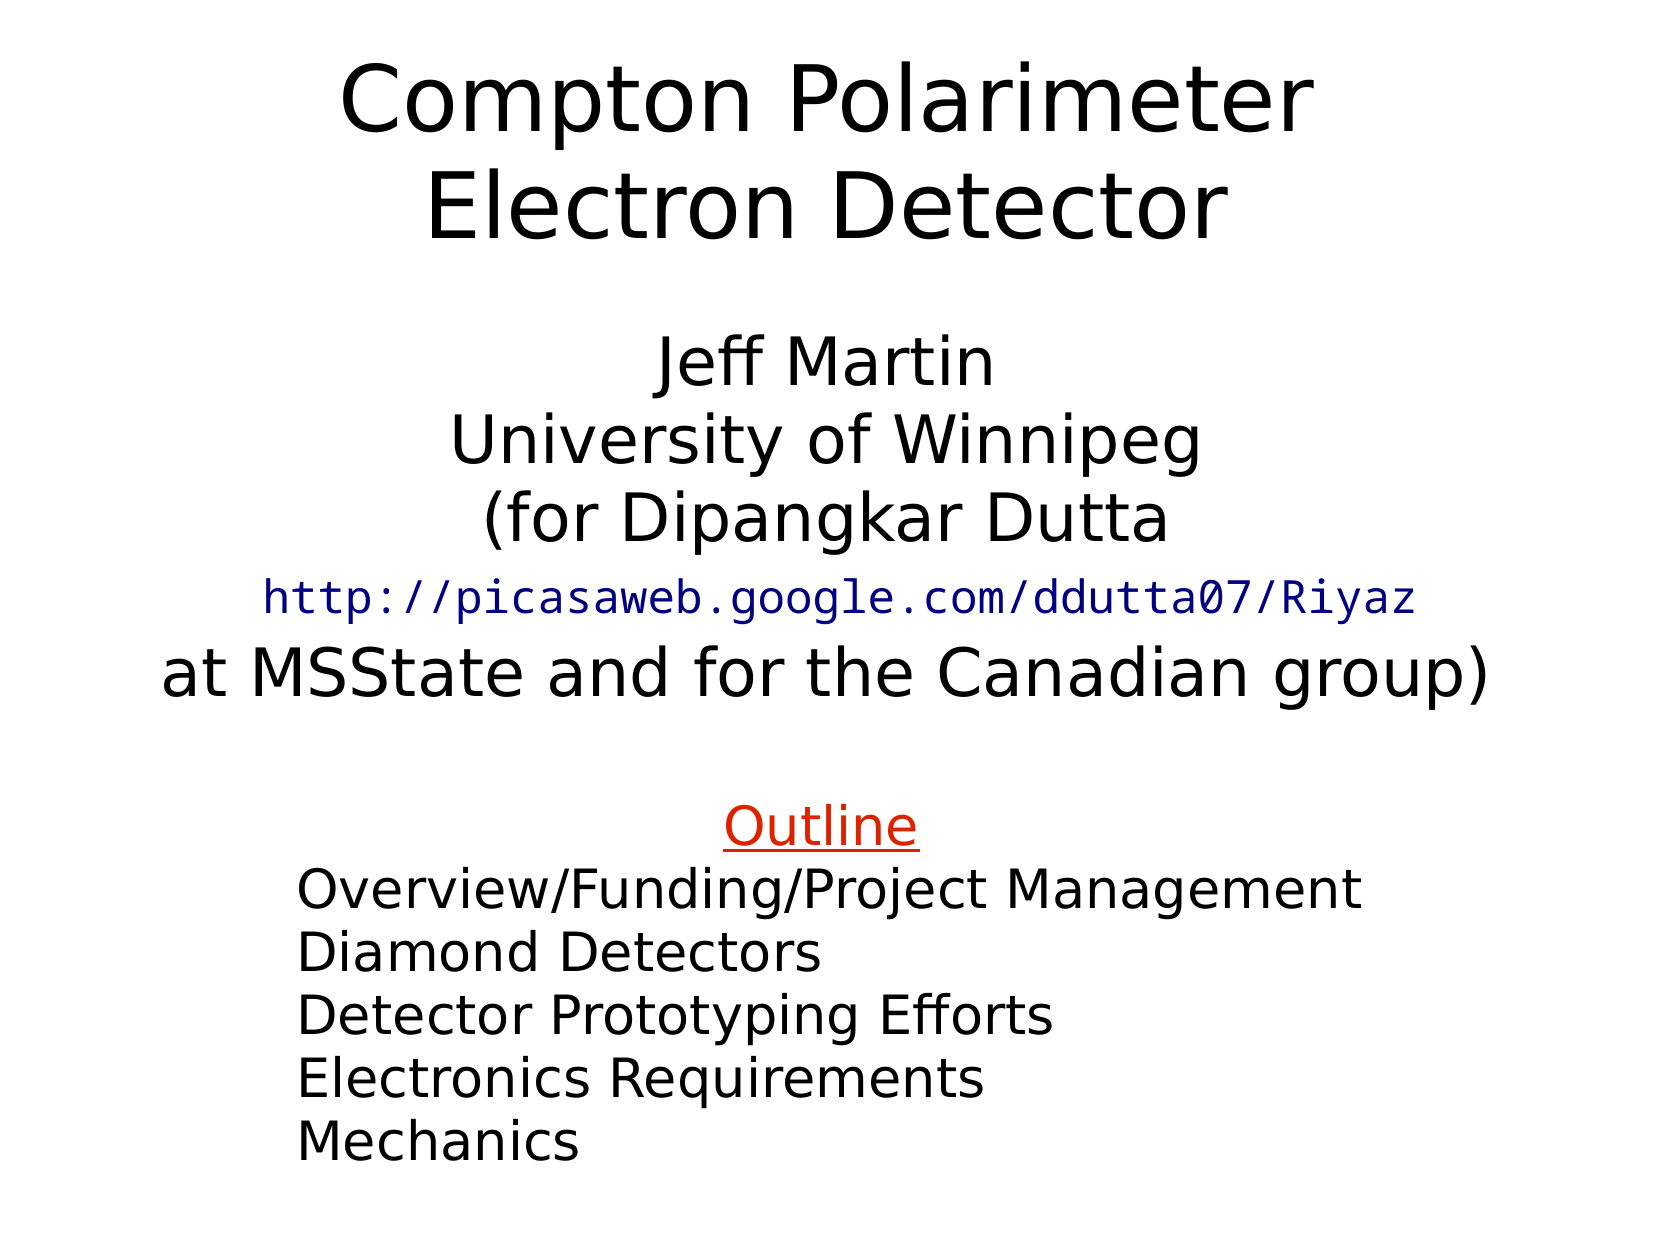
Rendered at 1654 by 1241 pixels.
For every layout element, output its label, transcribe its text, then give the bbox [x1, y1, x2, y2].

text_box http://picasaweb.google.com/ddutta07/Riyaz [248, 557, 1489, 650]
title Compton Polarimeter Electron Detector [82, 45, 1571, 261]
subtitle Jeff Martin University of Winnipeg (for Dipangkar Dutta at MSState and for the Canadian group) [82, 297, 1571, 739]
text_box Outline Overview/Funding/Project Management Diamond Detectors Detector Prototyping Efforts Electronics Requirements Mechanics [264, 788, 1399, 1182]
